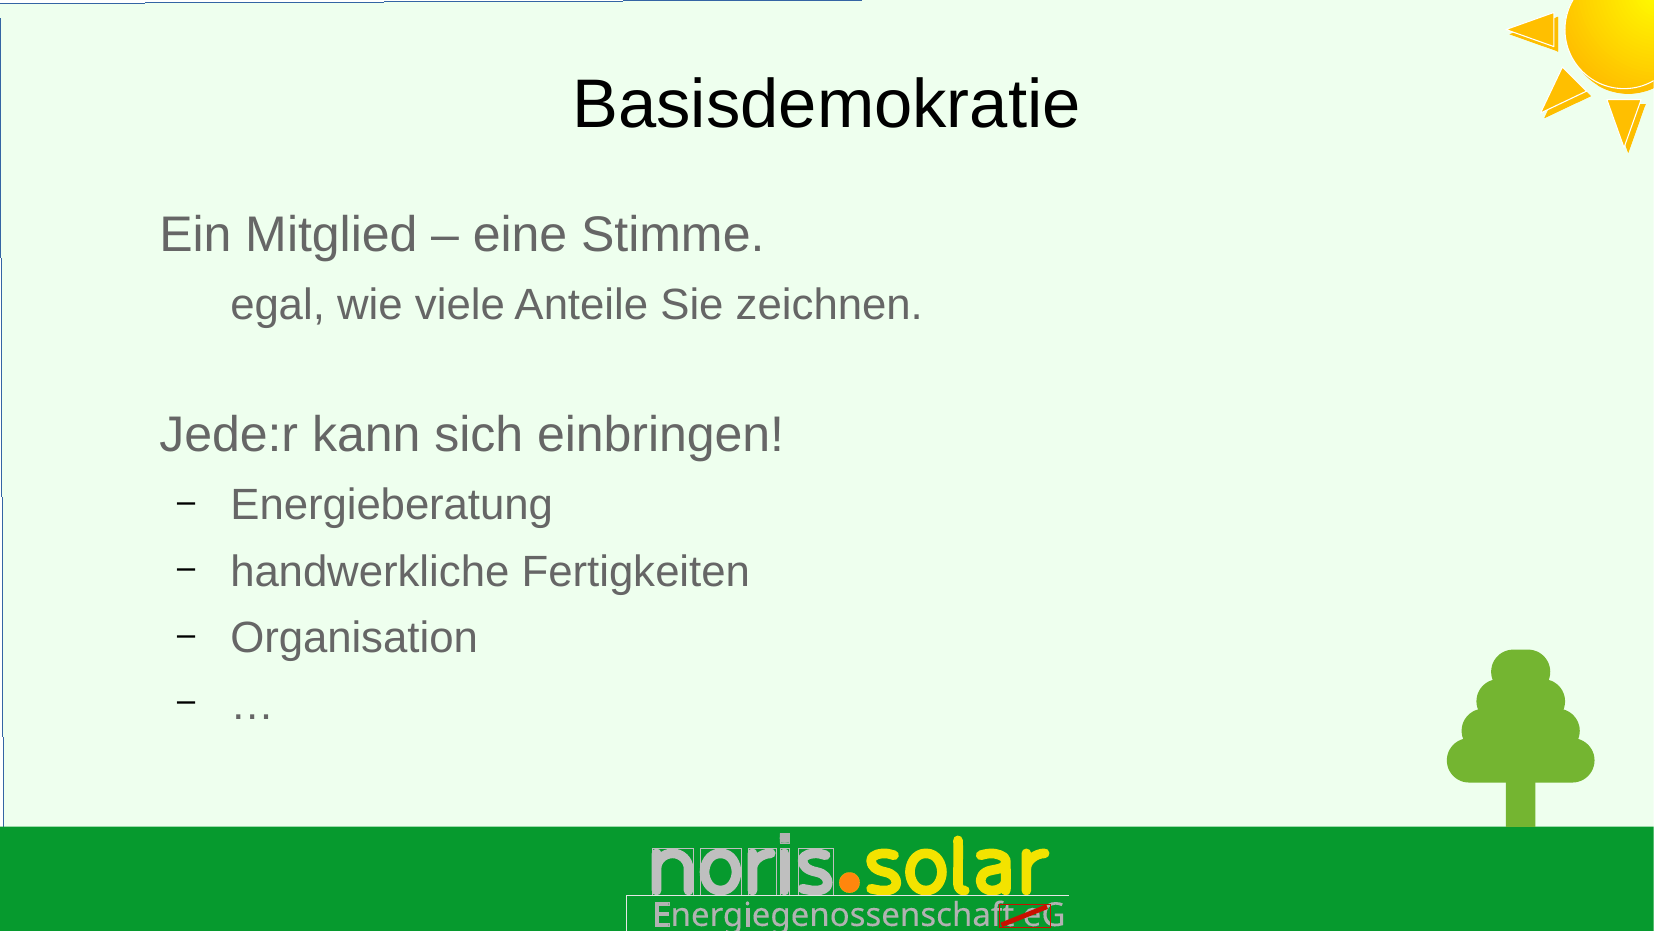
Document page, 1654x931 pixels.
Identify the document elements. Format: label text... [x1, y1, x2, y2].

list Ein Mitglied – eine Stimme. egal, wie viele Anteile Sie zeichnen. Jede:r kann sich einbringen! Energieberatung handwerkliche Fertigkeiten Organisation … [88, 206, 1565, 768]
title Basisdemokratie [88, 29, 1565, 178]
